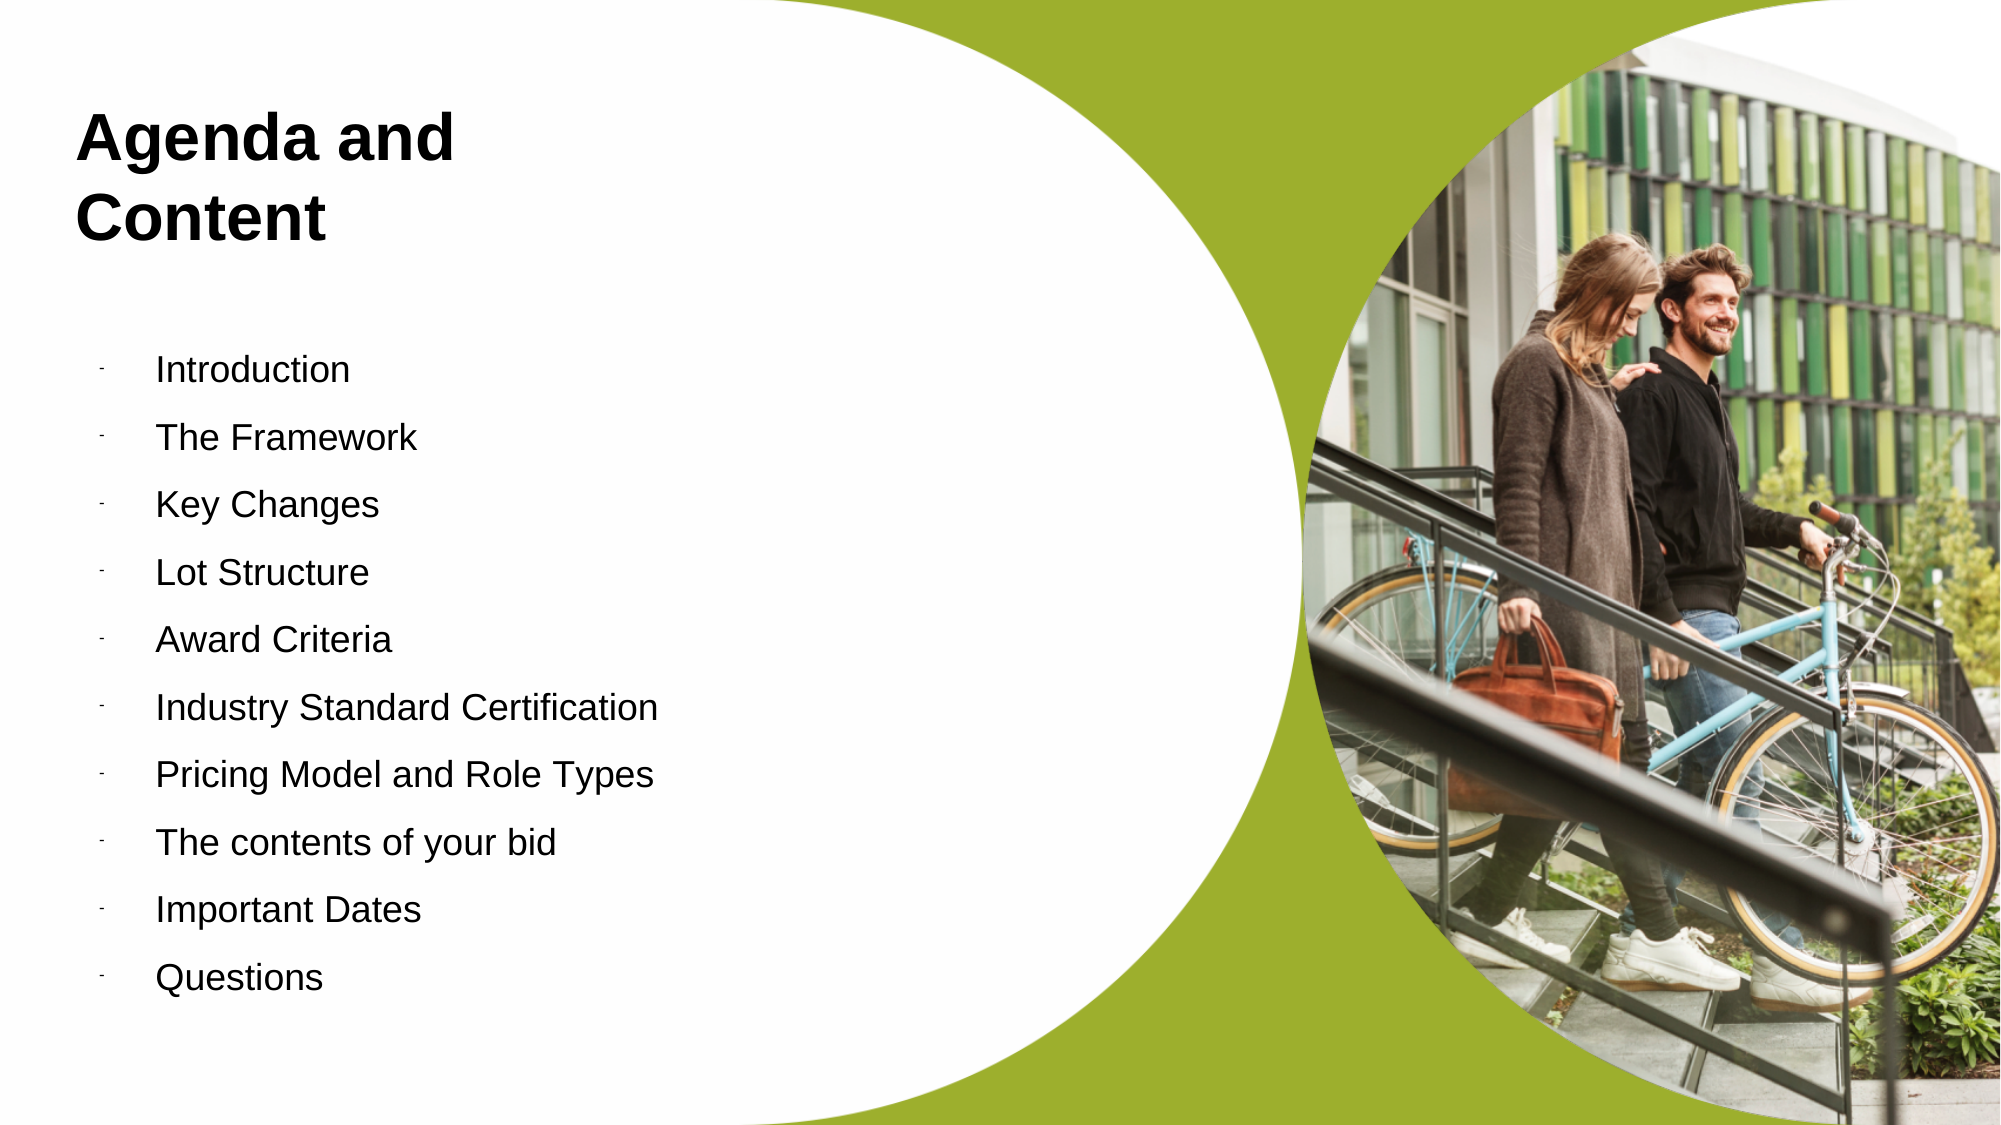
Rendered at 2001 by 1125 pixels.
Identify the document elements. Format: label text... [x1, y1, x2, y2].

title Introduction The Framework Key Changes Lot Structure Award Criteria Industry Standard Certification Pricing Model and Role Types The contents of your bid Important Dates Questions [61, 322, 1076, 838]
title Agenda and Content [75, 93, 711, 233]
